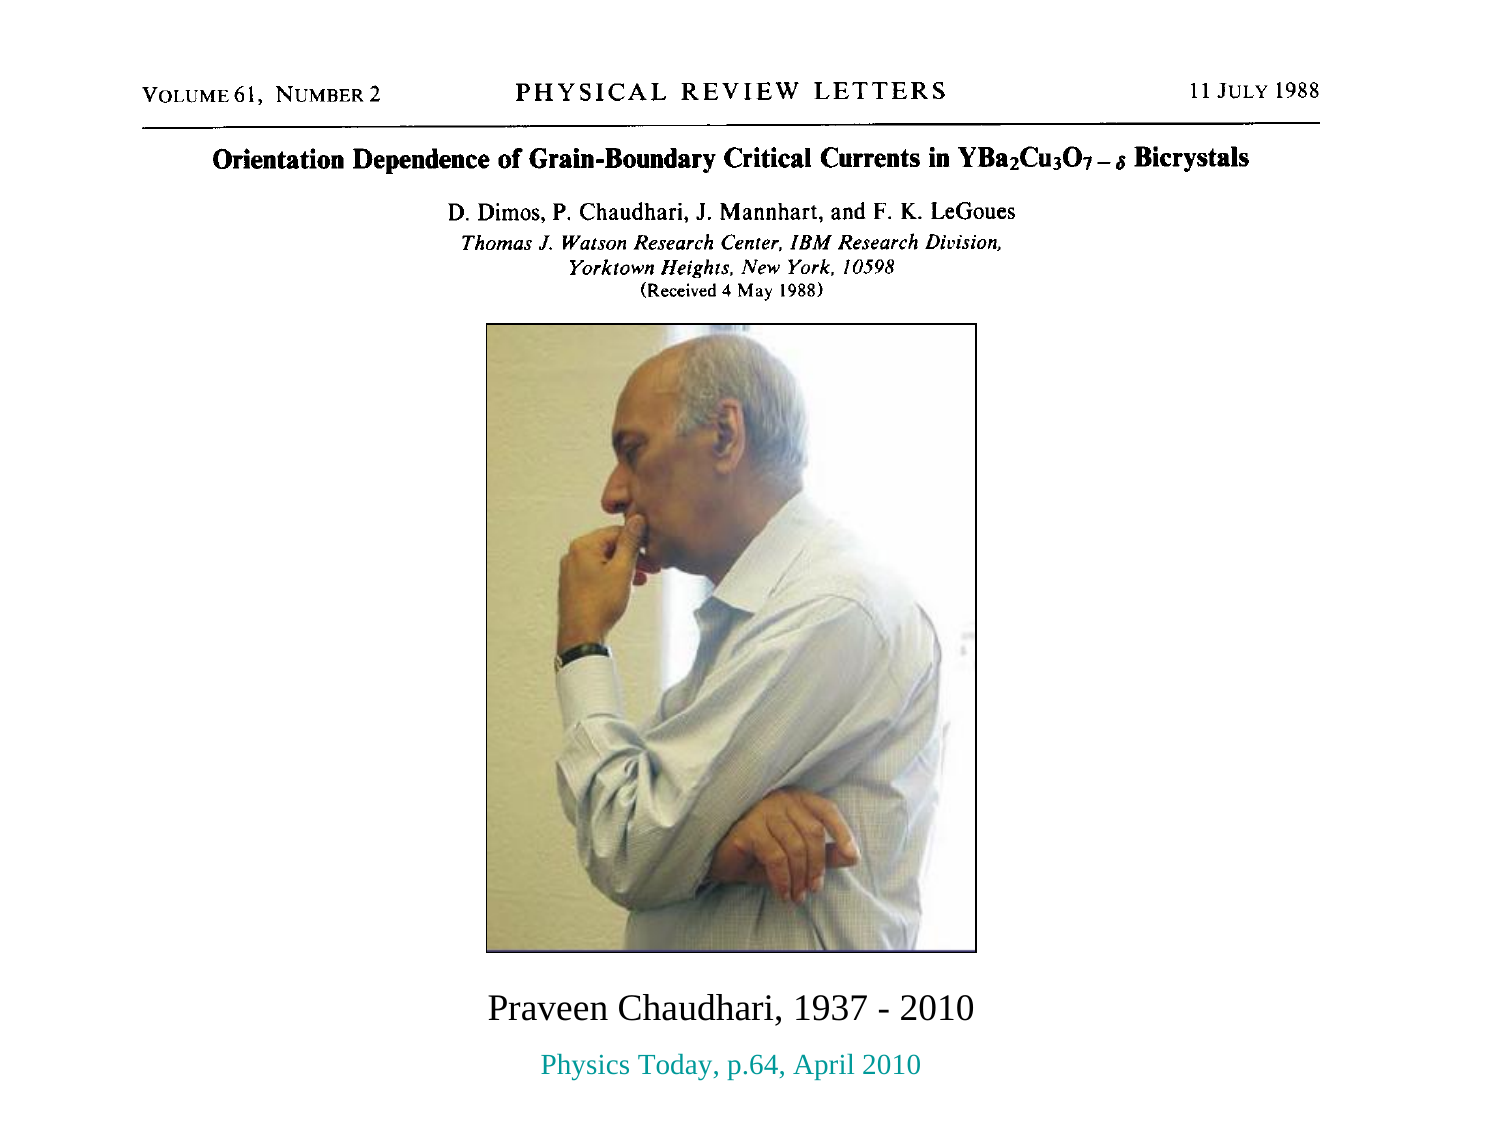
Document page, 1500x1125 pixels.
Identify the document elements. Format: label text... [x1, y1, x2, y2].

picture [487, 324, 976, 952]
picture [125, 62, 1338, 323]
text_box Physics Today, p.64, April 2010 [399, 1037, 1063, 1088]
text_box Praveen Chaudhari, 1937 - 2010 [349, 974, 1113, 1036]
